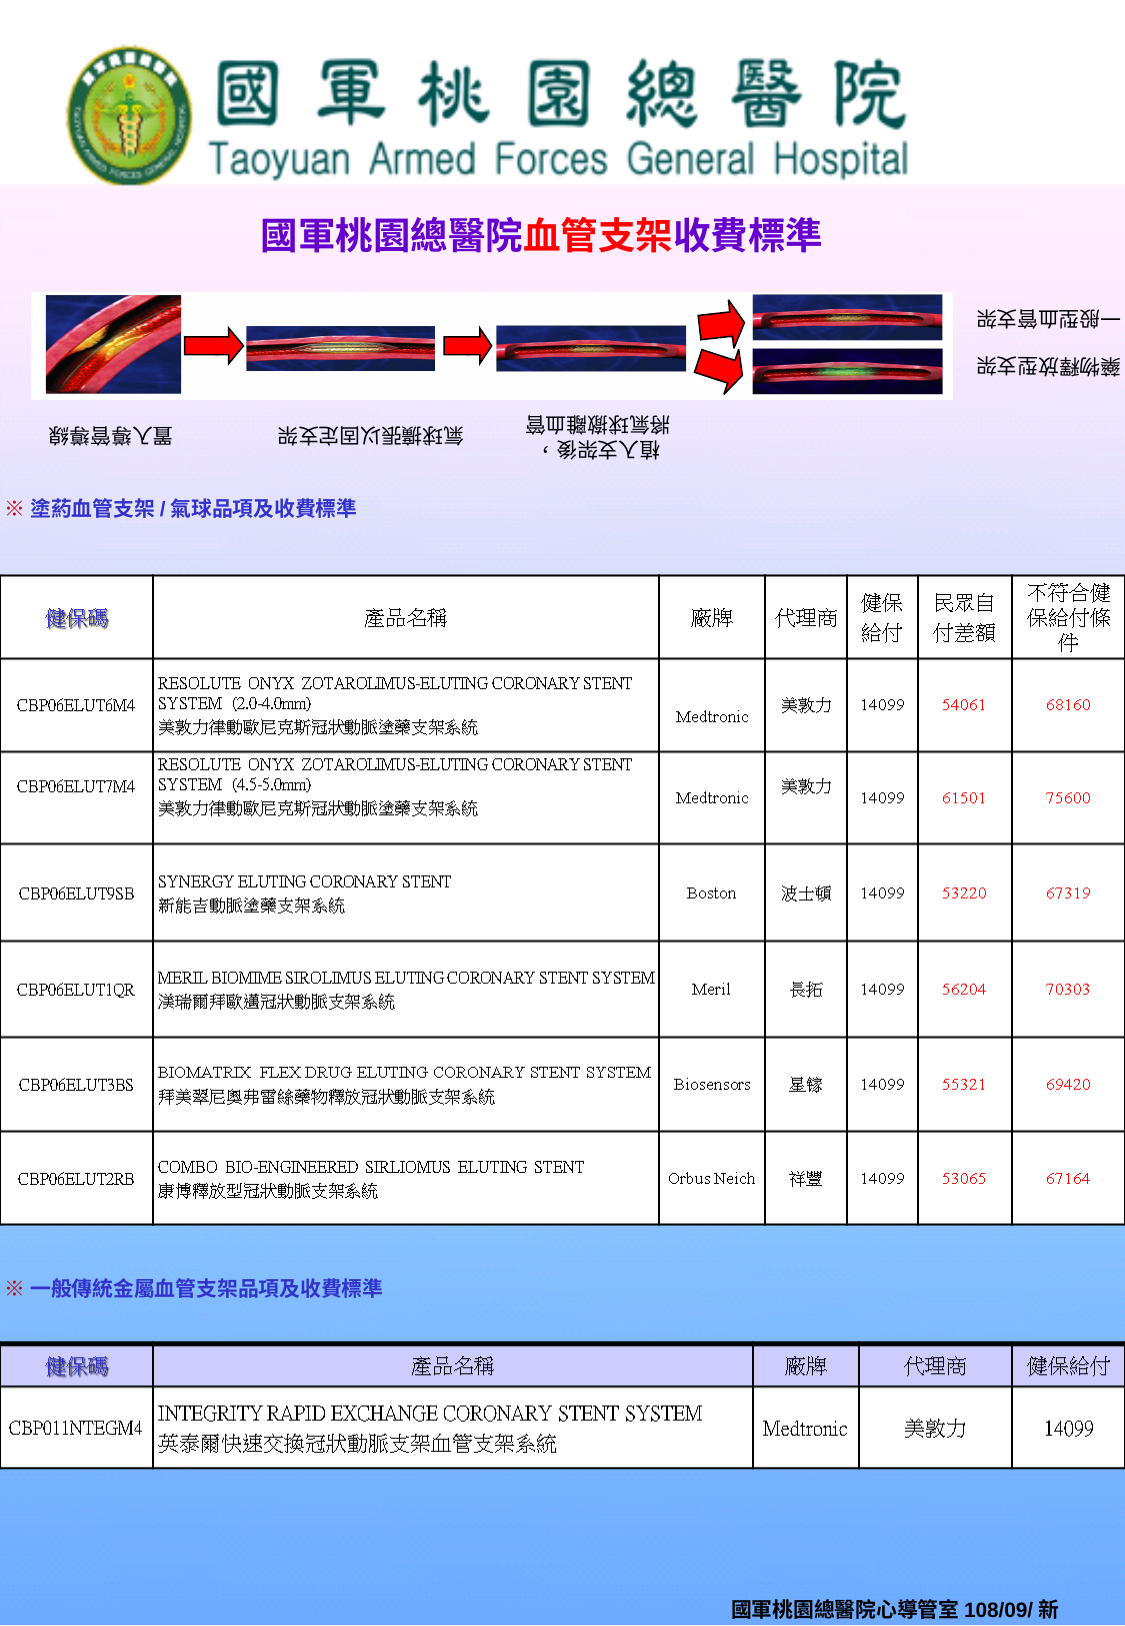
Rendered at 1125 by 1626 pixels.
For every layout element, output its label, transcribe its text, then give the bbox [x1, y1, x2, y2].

text_box [694, 349, 743, 395]
picture [0, 523, 1125, 1273]
text_box 藥物釋放型支架 [950, 351, 1125, 383]
text_box 國軍桃園總醫院血管支架收費標準 [373, 210, 710, 259]
text_box 國軍桃園總醫院心導管室108/09/新 [726, 1594, 1125, 1625]
text_box ※塗葯血管支架/氣球品項及收費標準 [0, 493, 1125, 523]
picture [0, 1303, 1125, 1625]
text_box 置入導管導線 [42, 422, 178, 452]
text_box 一般型血管支架 [952, 304, 1125, 334]
text_box 植入支架後， 將氣球撤離血管 [515, 410, 681, 466]
text_box 氣球擴張以固定支架 [243, 422, 468, 452]
text_box [444, 328, 492, 364]
picture [0, 0, 1125, 493]
text_box [184, 328, 244, 364]
text_box [698, 299, 745, 349]
text_box ※一般傳統金屬血管支架品項及收費標準 [0, 1273, 1125, 1303]
